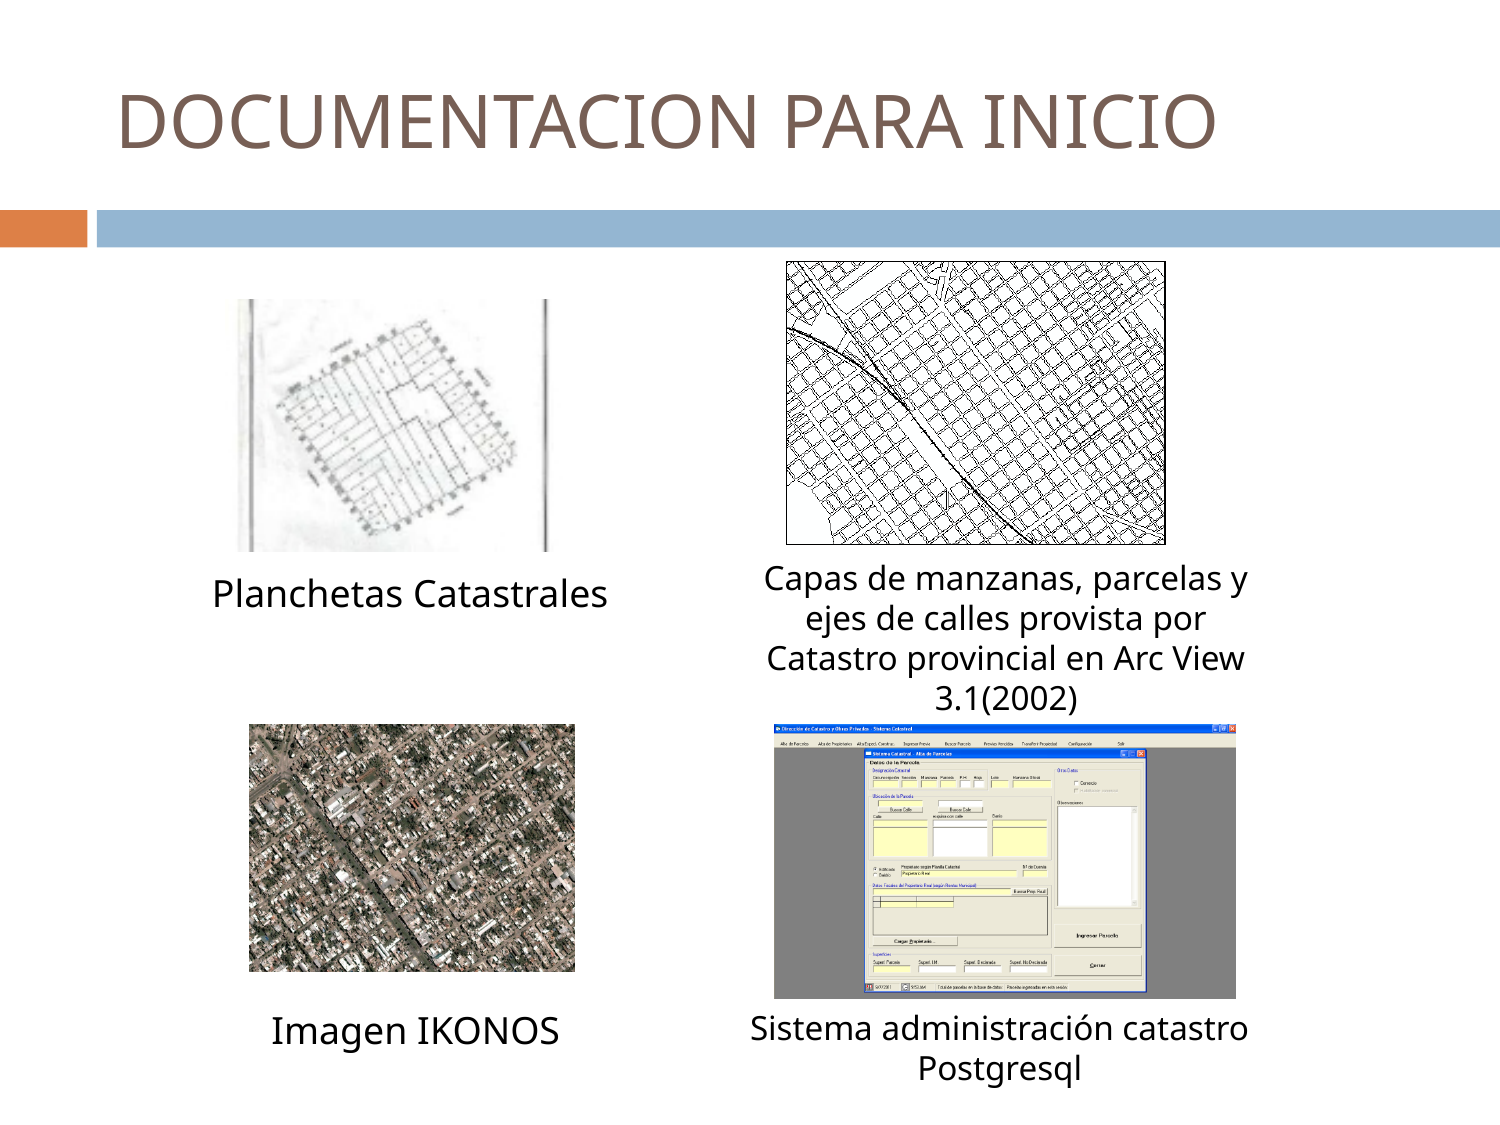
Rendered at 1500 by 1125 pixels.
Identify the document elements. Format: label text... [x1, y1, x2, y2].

text_box Imagen IKONOS [256, 999, 576, 1060]
picture [225, 299, 563, 552]
picture [249, 724, 575, 972]
title DOCUMENTACION PARA INICIO [100, 37, 1438, 200]
picture [774, 724, 1236, 999]
text_box Sistema administración catastro Postgresql [735, 999, 1265, 1095]
text_box Capas de manzanas, parcelas y ejes de calles provista por Catastro provincial en Arc View 3.1(2002) [725, 549, 1288, 725]
text_box Planchetas Catastrales [197, 562, 624, 623]
picture [787, 262, 1164, 544]
